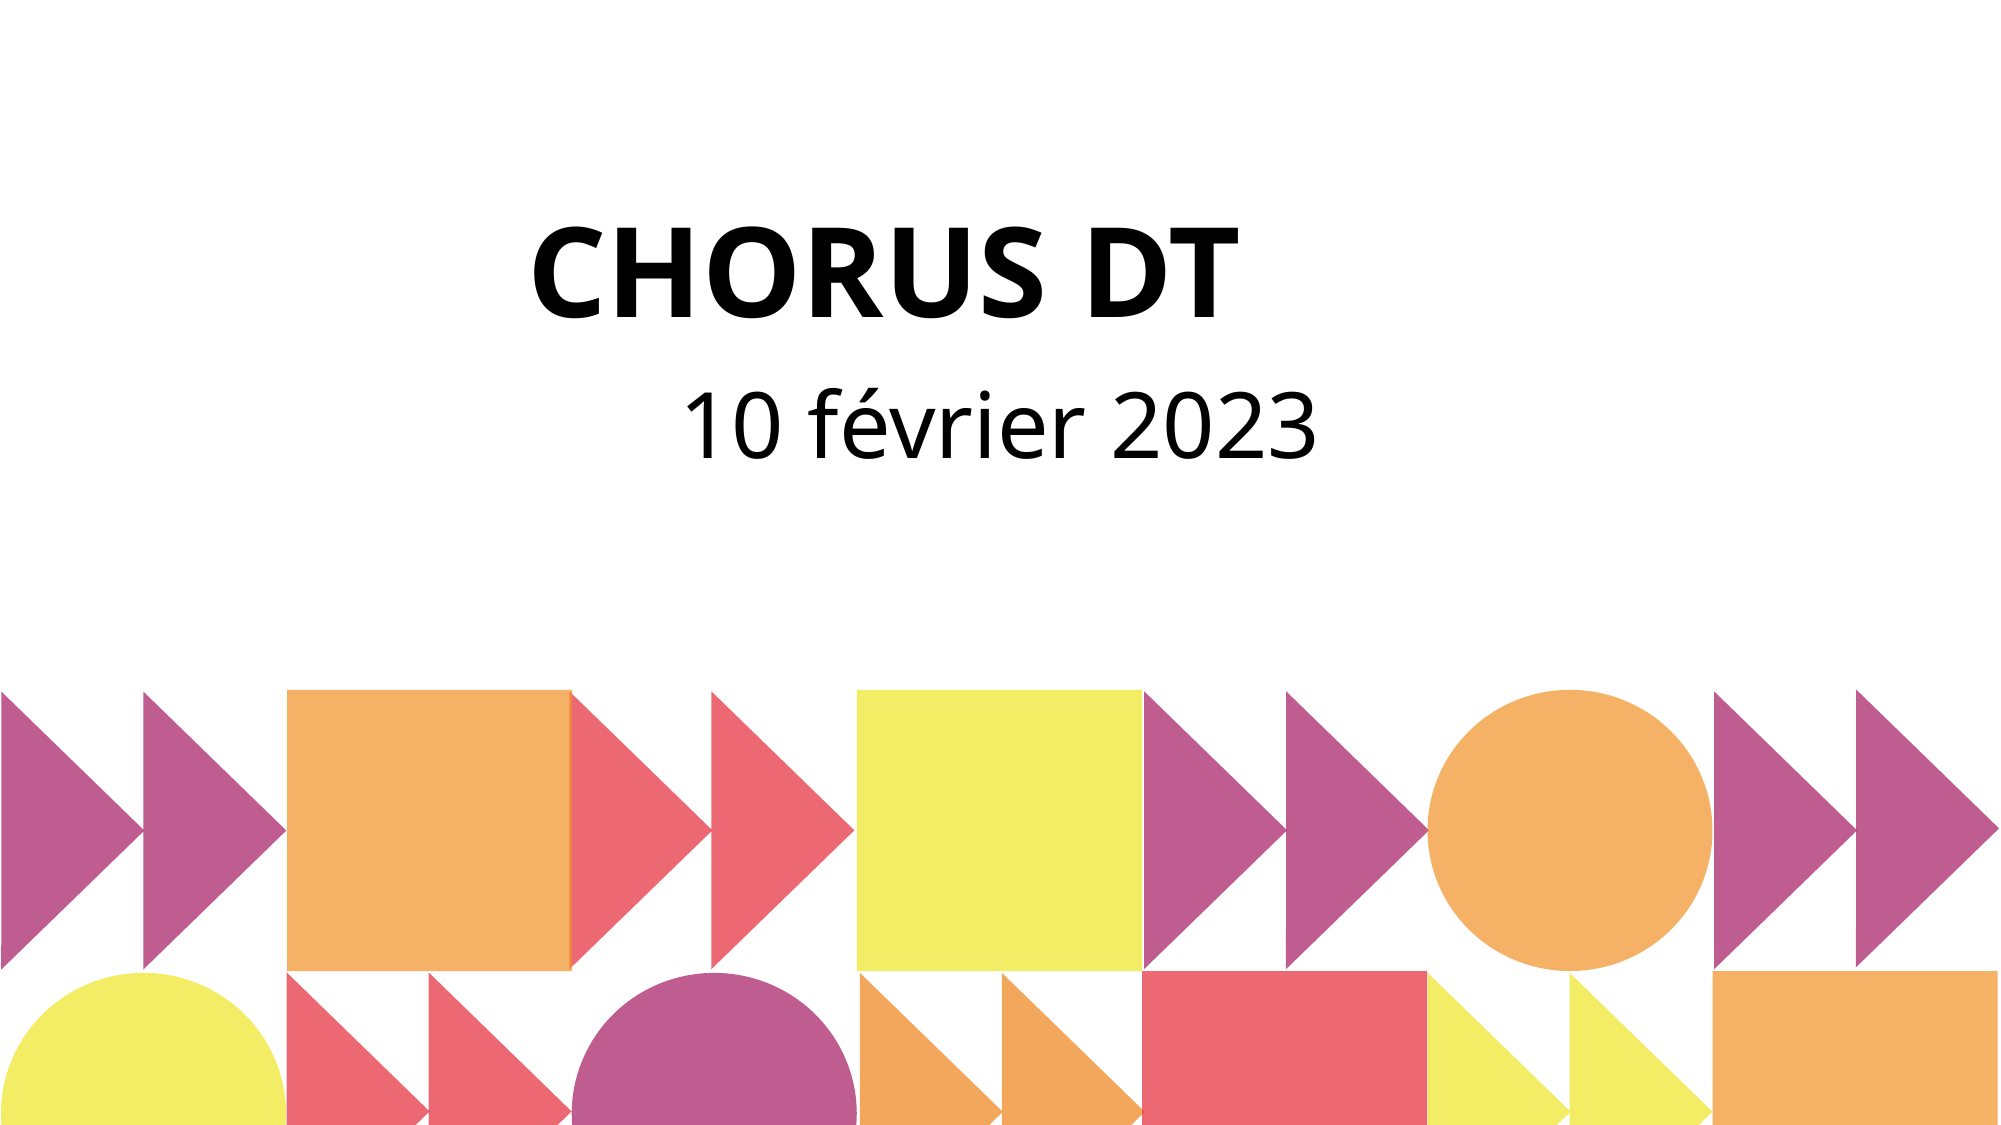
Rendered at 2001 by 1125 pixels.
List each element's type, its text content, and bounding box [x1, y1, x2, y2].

text_box 10 février 2023 [630, 358, 1370, 486]
text_box CHORUS DT [317, 184, 1689, 352]
picture [0, 688, 2000, 1125]
